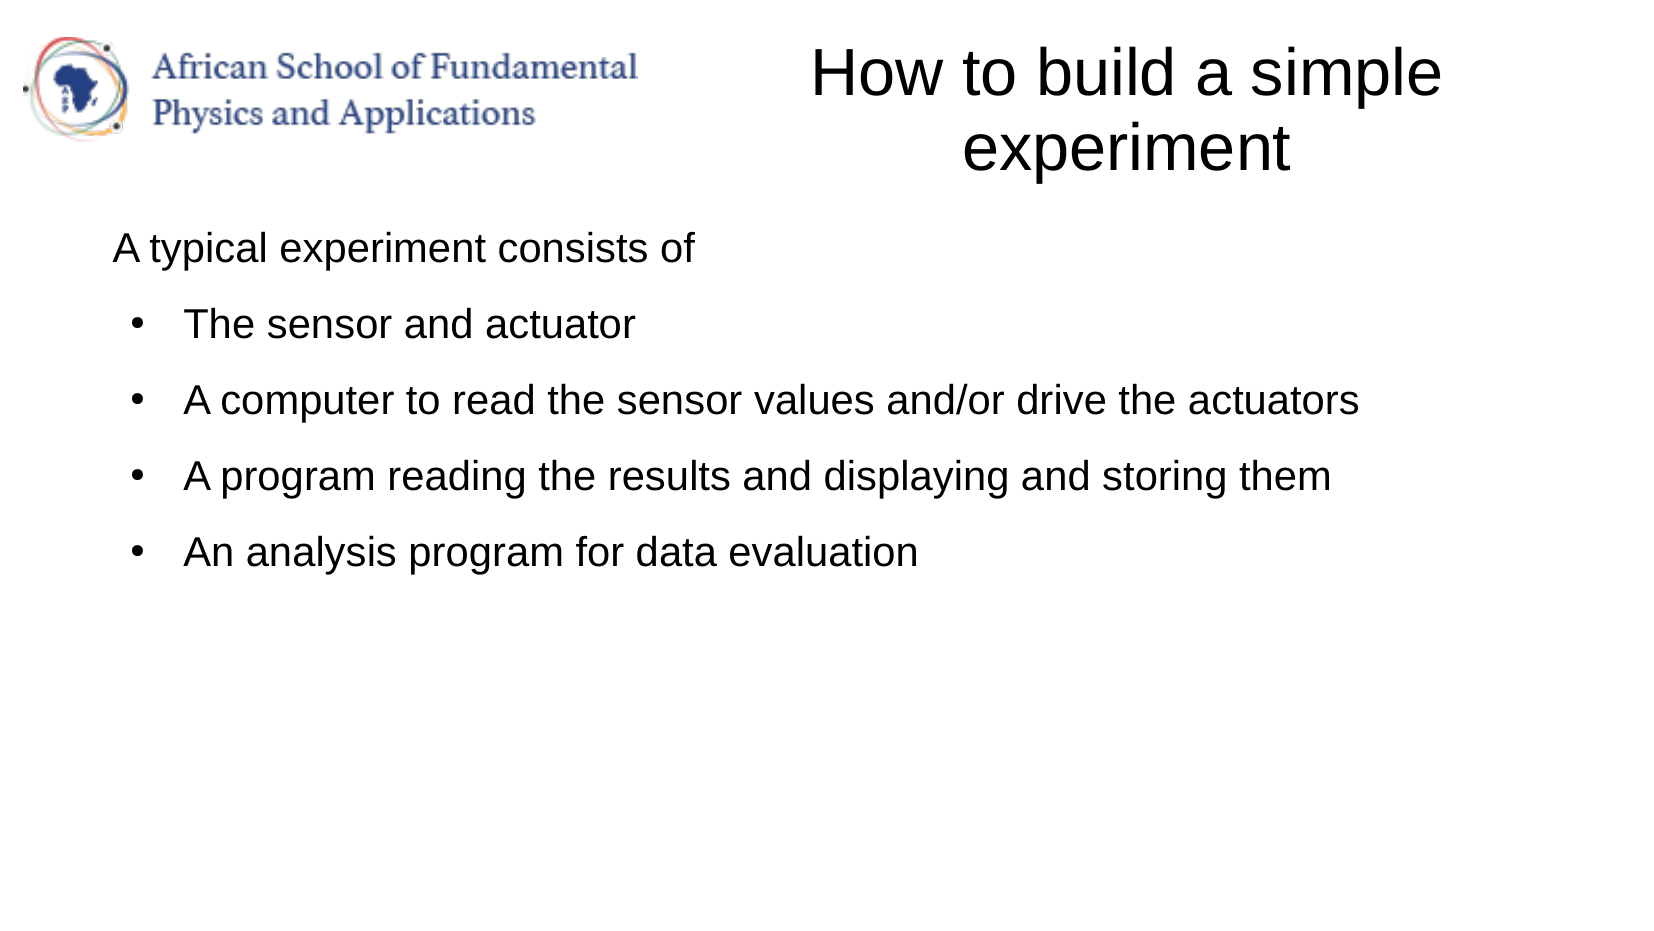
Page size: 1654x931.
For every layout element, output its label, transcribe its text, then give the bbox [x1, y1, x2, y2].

picture [23, 37, 638, 142]
title How to build a simple experiment [679, 32, 1576, 188]
list A typical experiment consists of The sensor and actuator A computer to read the sensor values and/or drive the actuators A program reading the results and displaying and storing them An analysis program for data evaluation [112, 225, 1601, 765]
